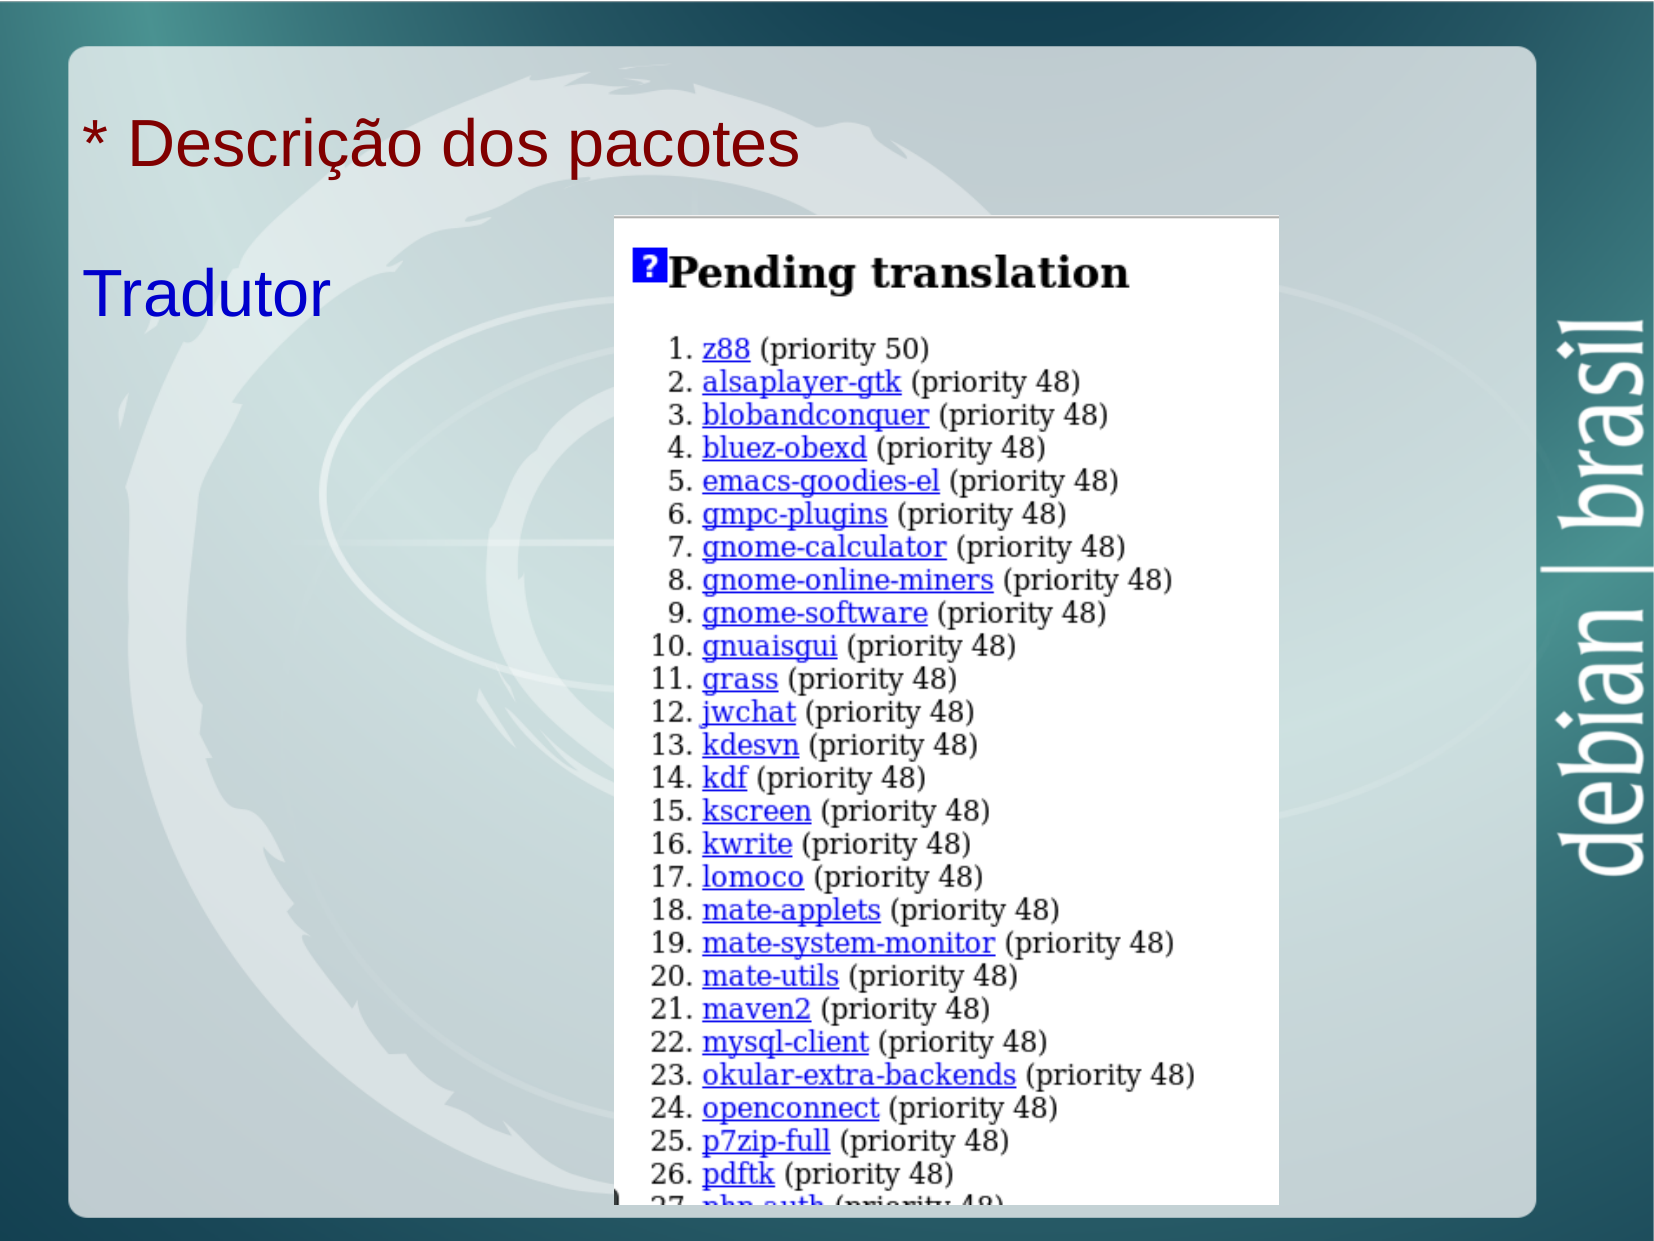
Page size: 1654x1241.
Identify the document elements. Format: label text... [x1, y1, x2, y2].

picture [0, 0, 1654, 1241]
list * Descrição dos pacotes Tradutor [82, 106, 1571, 826]
